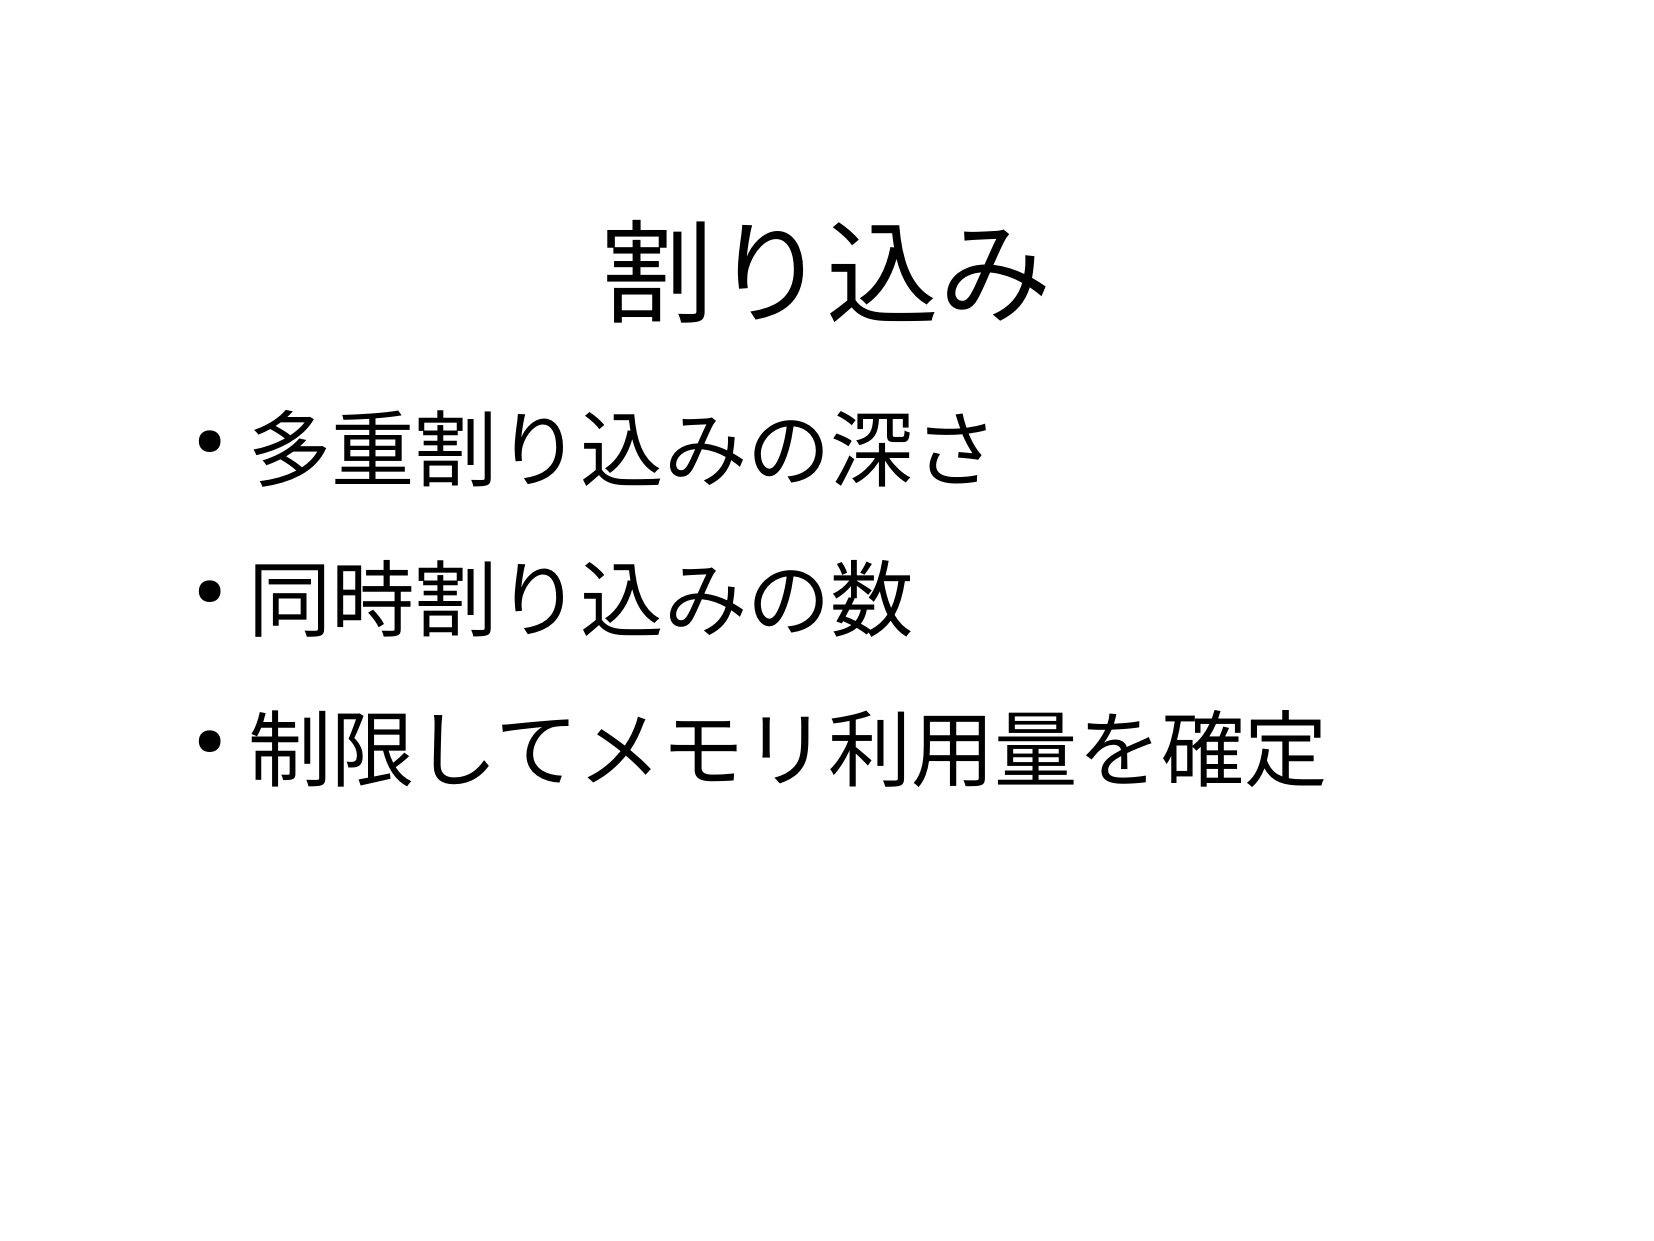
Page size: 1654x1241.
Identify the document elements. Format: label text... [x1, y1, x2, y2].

title 割り込み [82, 161, 1571, 369]
list 多重割り込みの深さ 同時割り込みの数 制限してメモリ利用量を確定 [177, 383, 1571, 1104]
